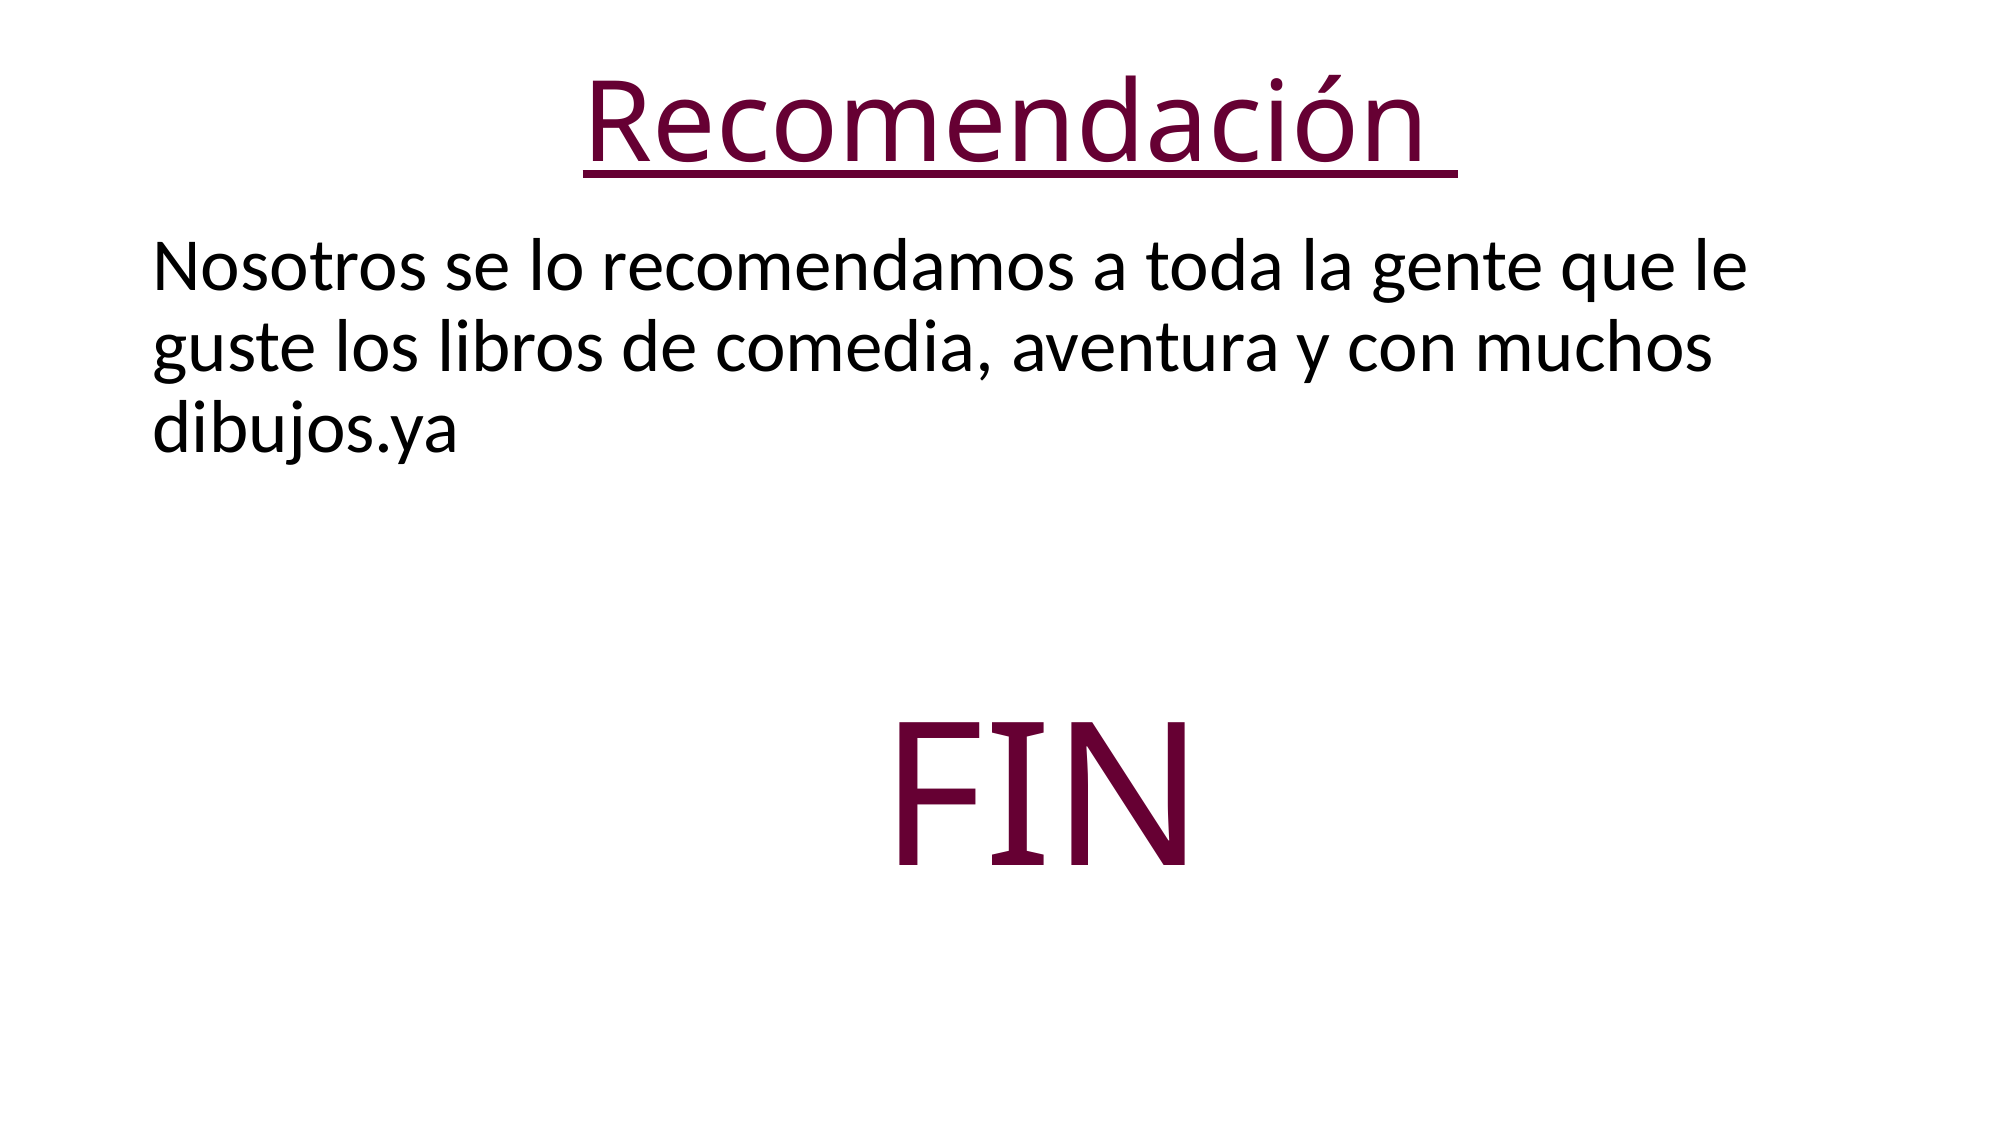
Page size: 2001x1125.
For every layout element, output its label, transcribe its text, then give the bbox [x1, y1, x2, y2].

title Recomendación [567, 16, 1812, 218]
list Nosotros se lo recomendamos a toda la gente que le guste los libros de comedia, aventura y con muchos dibujos.ya FIN [137, 218, 1863, 1035]
